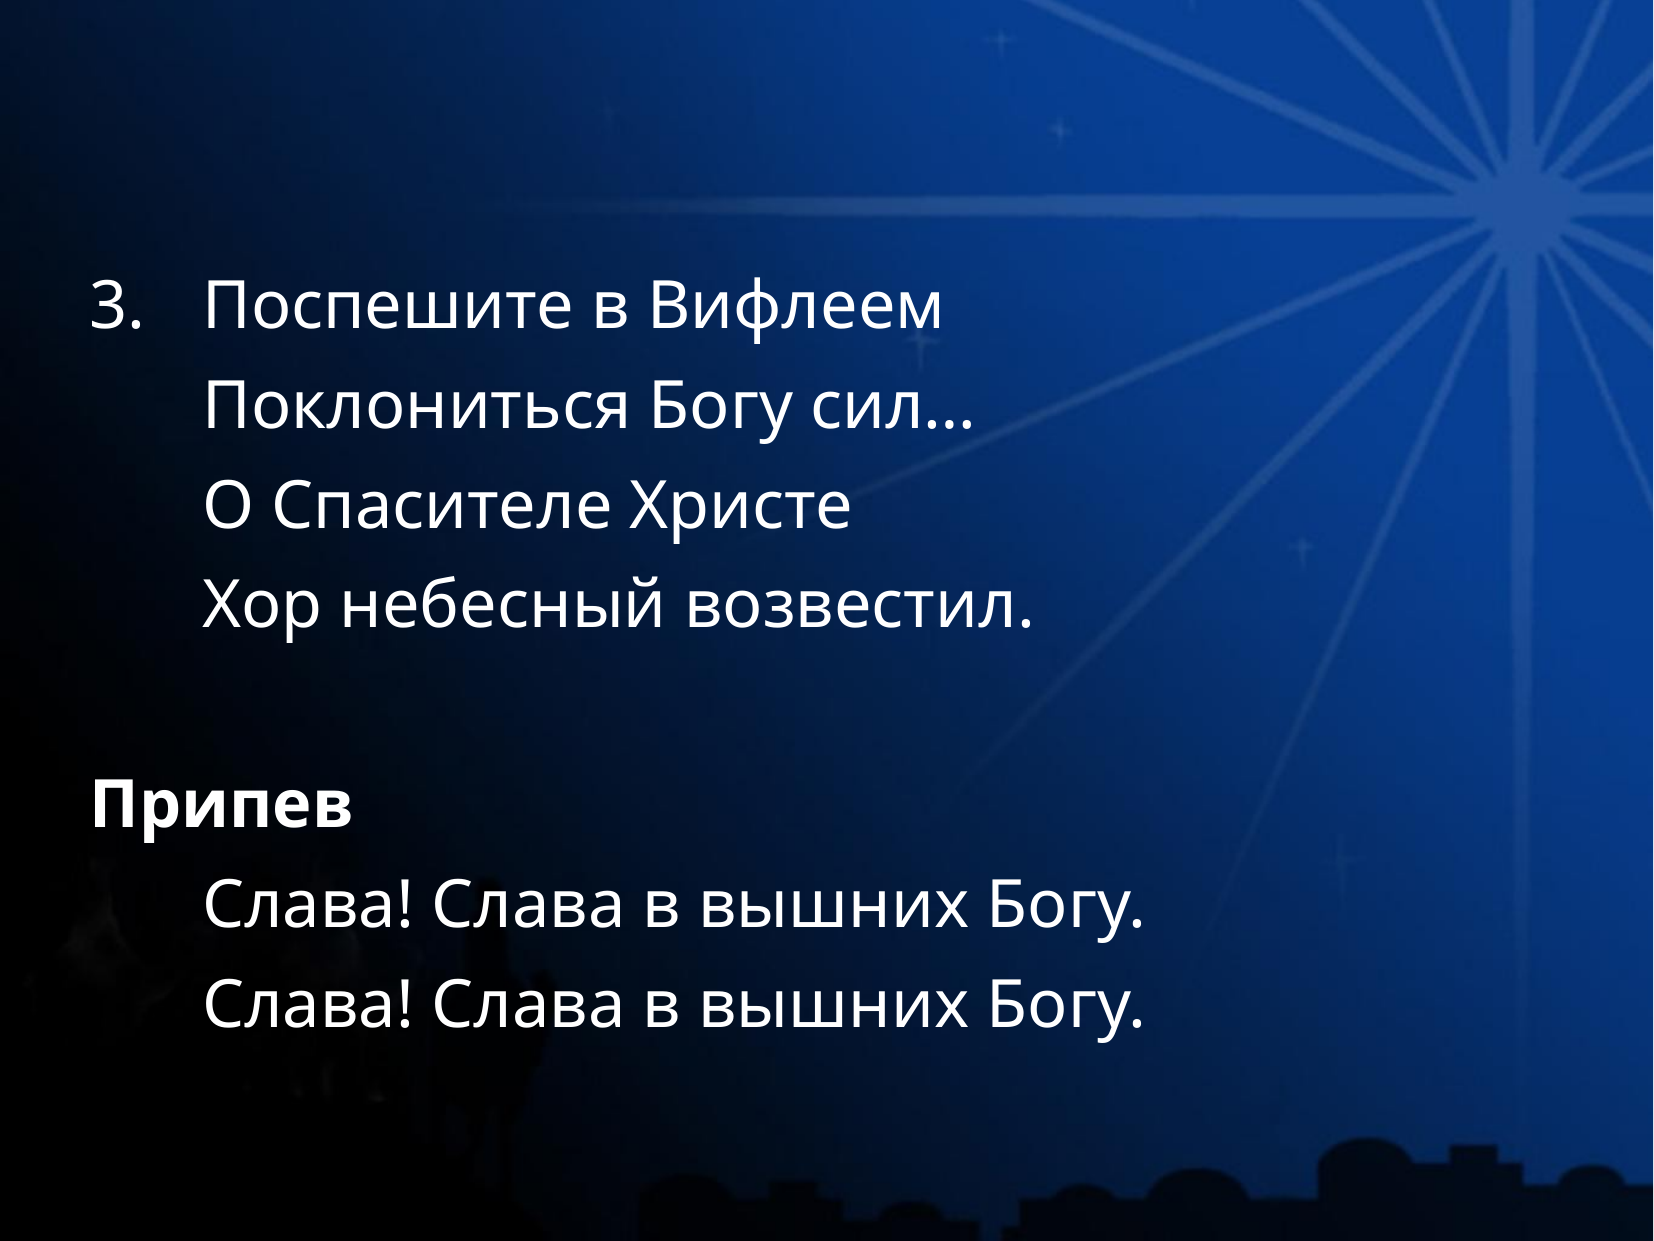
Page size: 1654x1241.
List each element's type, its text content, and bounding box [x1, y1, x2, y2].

text_box 3. Поспешите в Вифлеем Поклониться Богу сил… О Спасителе Христе Хор небесный возвестил. Припев Слава! Слава в вышних Богу. Слава! Слава в вышних Богу. [75, 150, 1576, 1163]
picture [0, 0, 1654, 1241]
